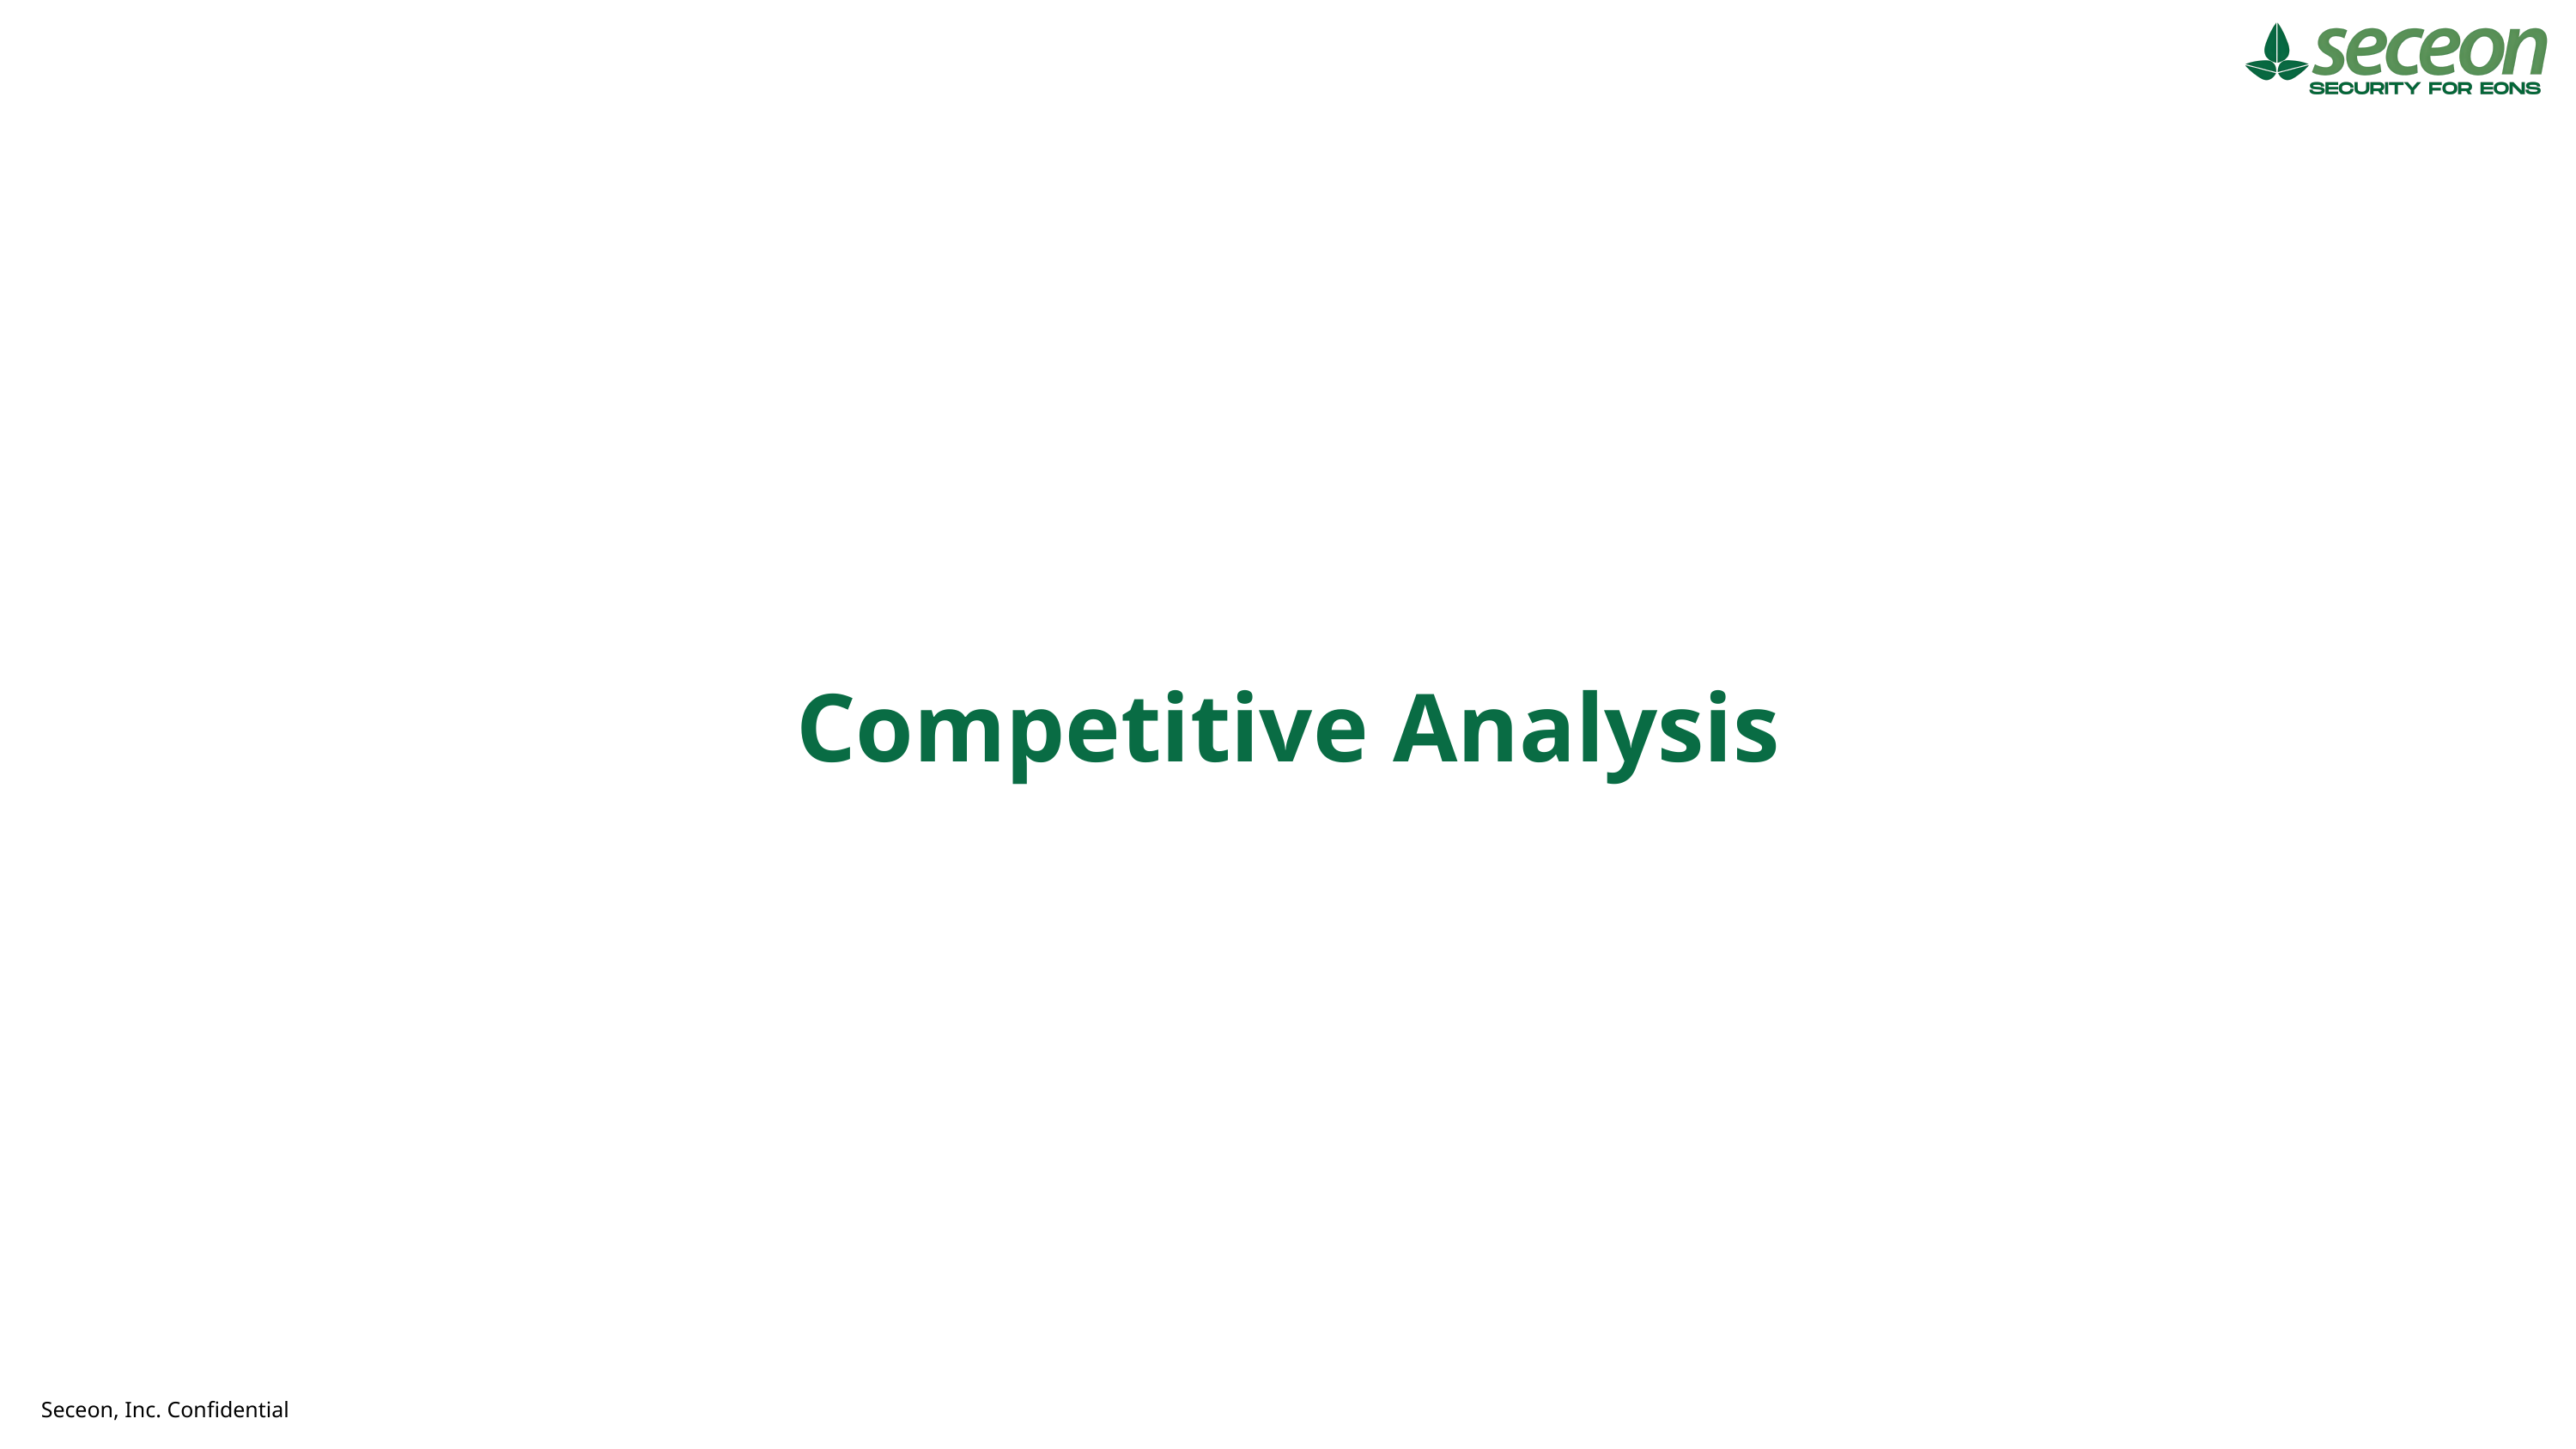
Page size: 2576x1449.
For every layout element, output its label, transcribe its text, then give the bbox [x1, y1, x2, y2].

text_box Competitive Analysis [544, 585, 2032, 864]
